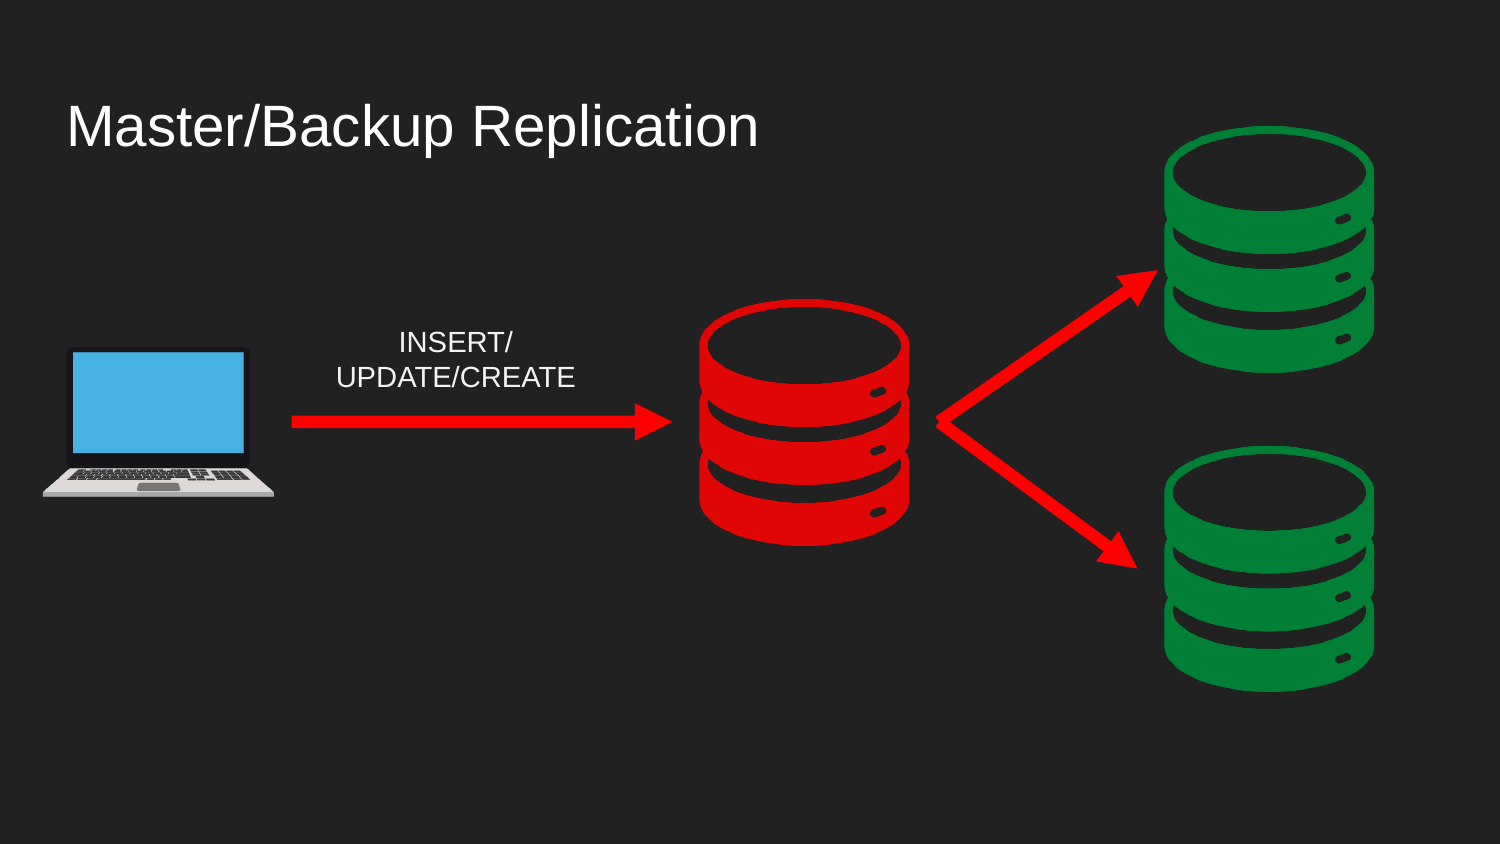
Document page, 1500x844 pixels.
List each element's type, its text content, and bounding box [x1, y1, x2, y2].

picture [1137, 435, 1405, 702]
picture [1137, 115, 1405, 383]
text_box INSERT/UPDATE/CREATE [311, 308, 600, 403]
picture [672, 288, 940, 556]
title Master/Backup Replication [51, 72, 1449, 167]
picture [24, 288, 292, 556]
